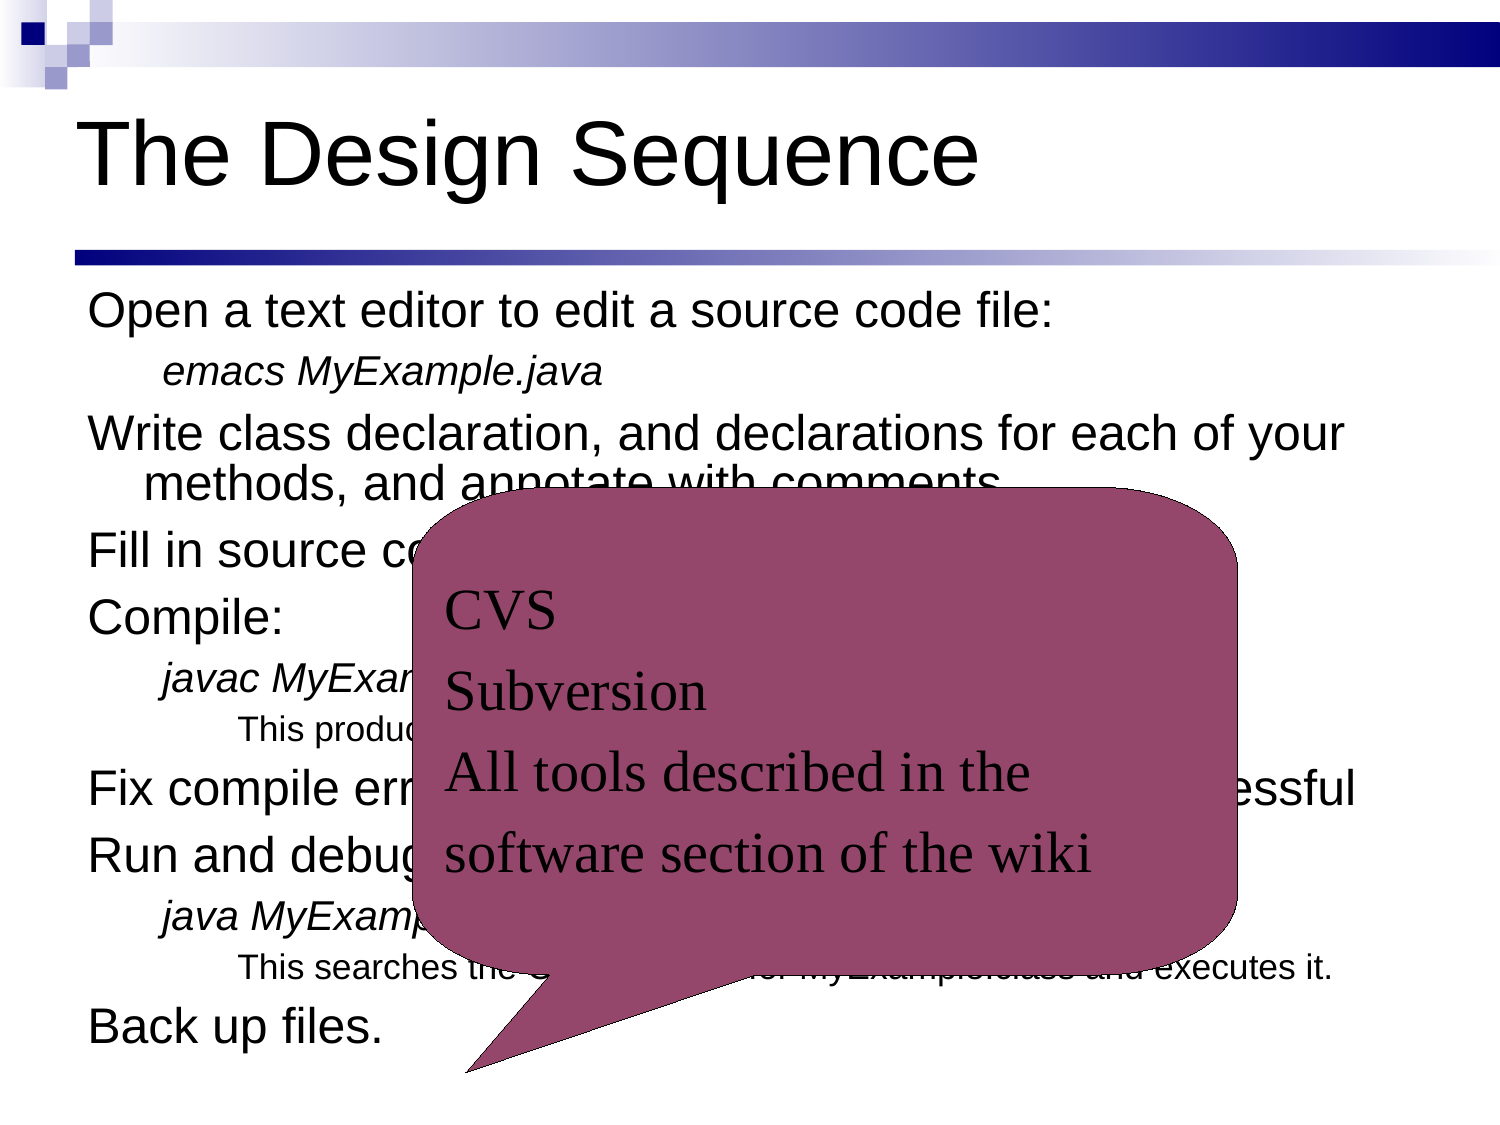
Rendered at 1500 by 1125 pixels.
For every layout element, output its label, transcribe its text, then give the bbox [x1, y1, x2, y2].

list Open a text editor to edit a source code file: emacs MyExample.java Write class declaration, and declarations for each of your methods, and annotate with comments Fill in source code Compile: javac MyExample.java This produces MyExample.class if successful Fix compile errors and repeat compilation until successful Run and debug behaviors: java MyExample This searches the CLASSPATH for MyExample.class and executes it. Back up files. [87, 287, 1425, 1100]
title The Design Sequence [75, 75, 1426, 238]
text_box CVS Subversion All tools described in the software section of the wiki [412, 487, 1238, 1073]
